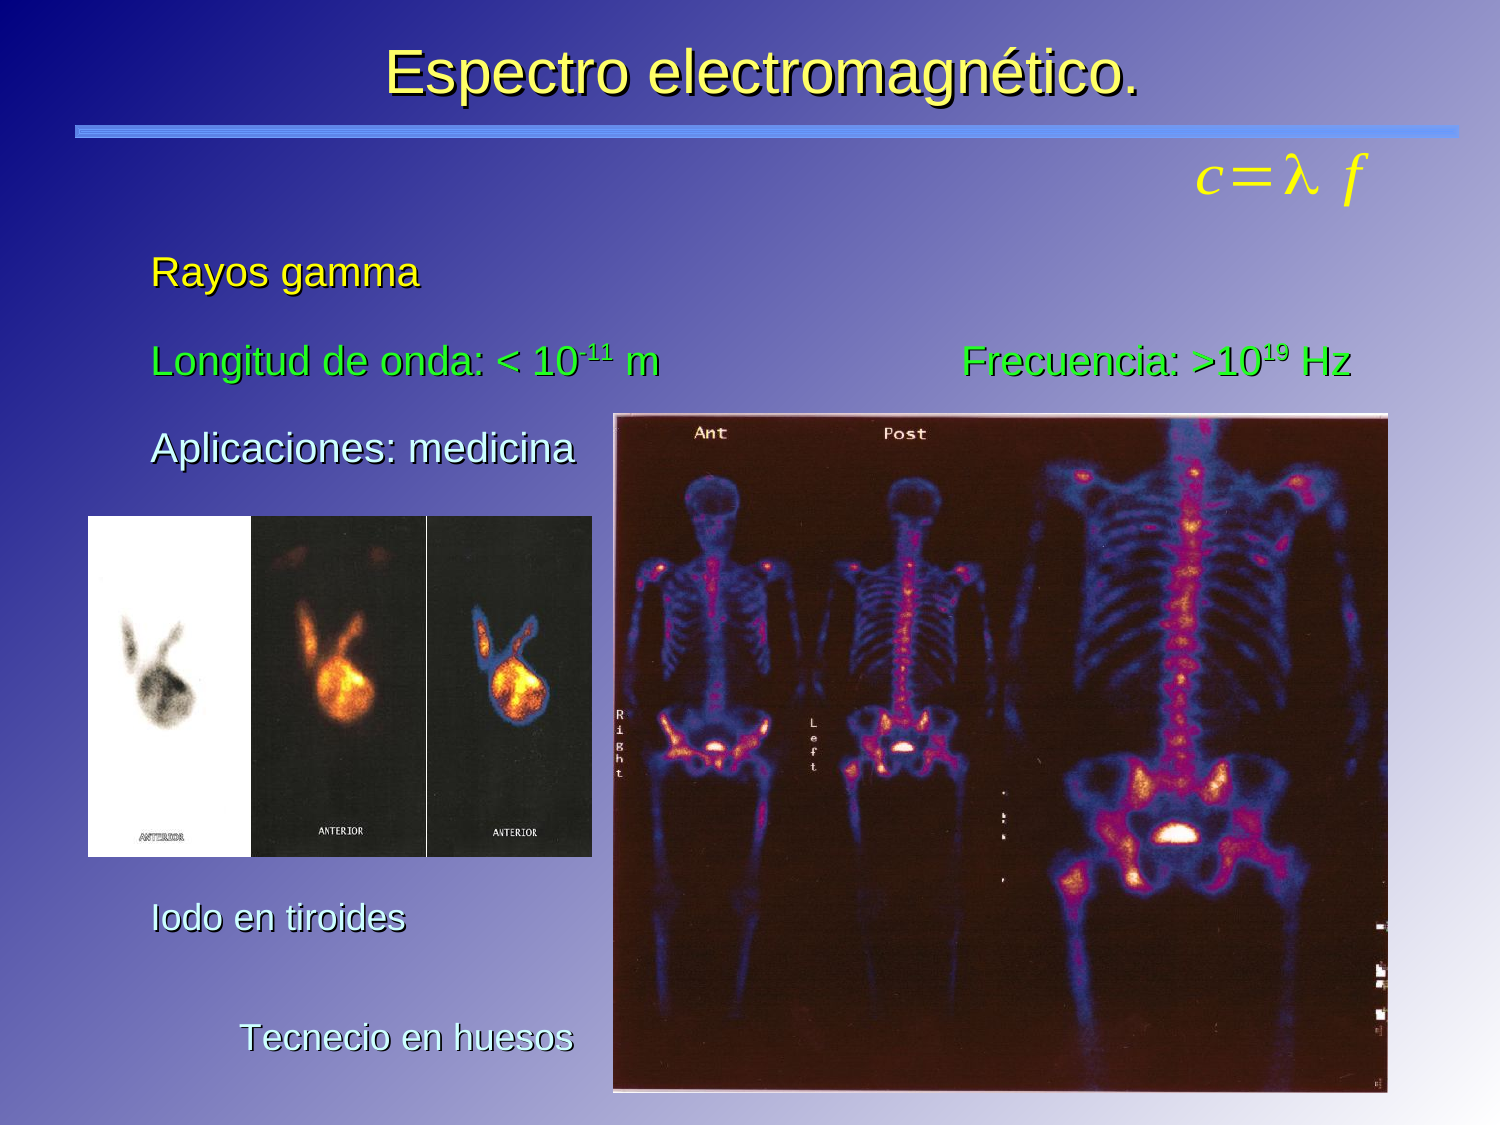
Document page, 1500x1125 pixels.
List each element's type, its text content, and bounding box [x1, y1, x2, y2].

picture [88, 516, 592, 857]
text_box Longitud de onda: < 10-11 m Frecuencia: >1019 Hz [88, 325, 1418, 384]
text_box [75, 125, 1460, 138]
text_box Aplicaciones: medicina [88, 413, 613, 501]
text_box Iodo en tiroides [88, 885, 443, 974]
text_box Rayos gamma [88, 237, 886, 325]
picture [613, 413, 1388, 1093]
text_box Tecnecio en huesos [177, 1005, 621, 1093]
chart [1181, 140, 1390, 207]
text_box Espectro electromagnético. [50, 23, 1476, 114]
